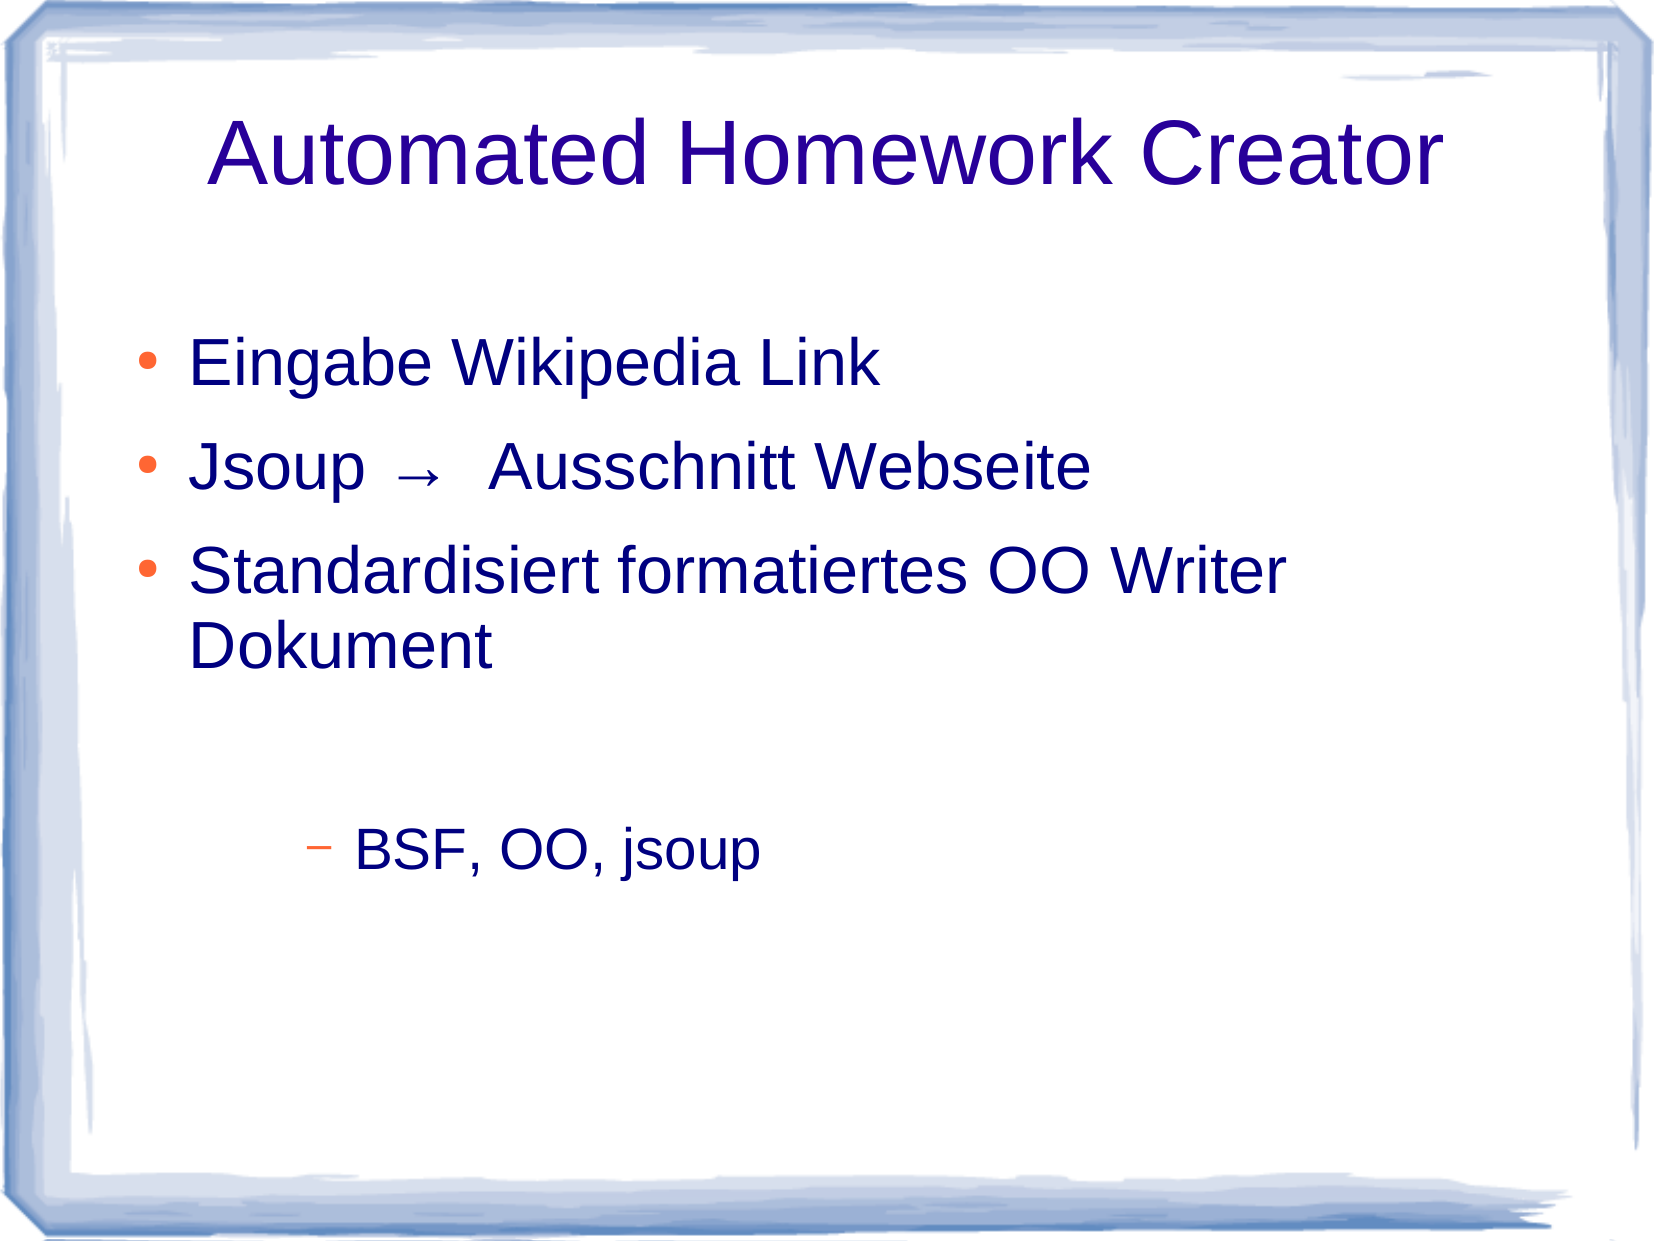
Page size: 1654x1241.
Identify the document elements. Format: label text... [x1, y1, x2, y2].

list Eingabe Wikipedia Link Jsoup → Ausschnitt Webseite Standardisiert formatiertes OO Writer Dokument BSF, OO, jsoup [118, 324, 1571, 1004]
picture [0, 0, 1654, 1241]
title Automated Homework Creator [82, 49, 1571, 257]
